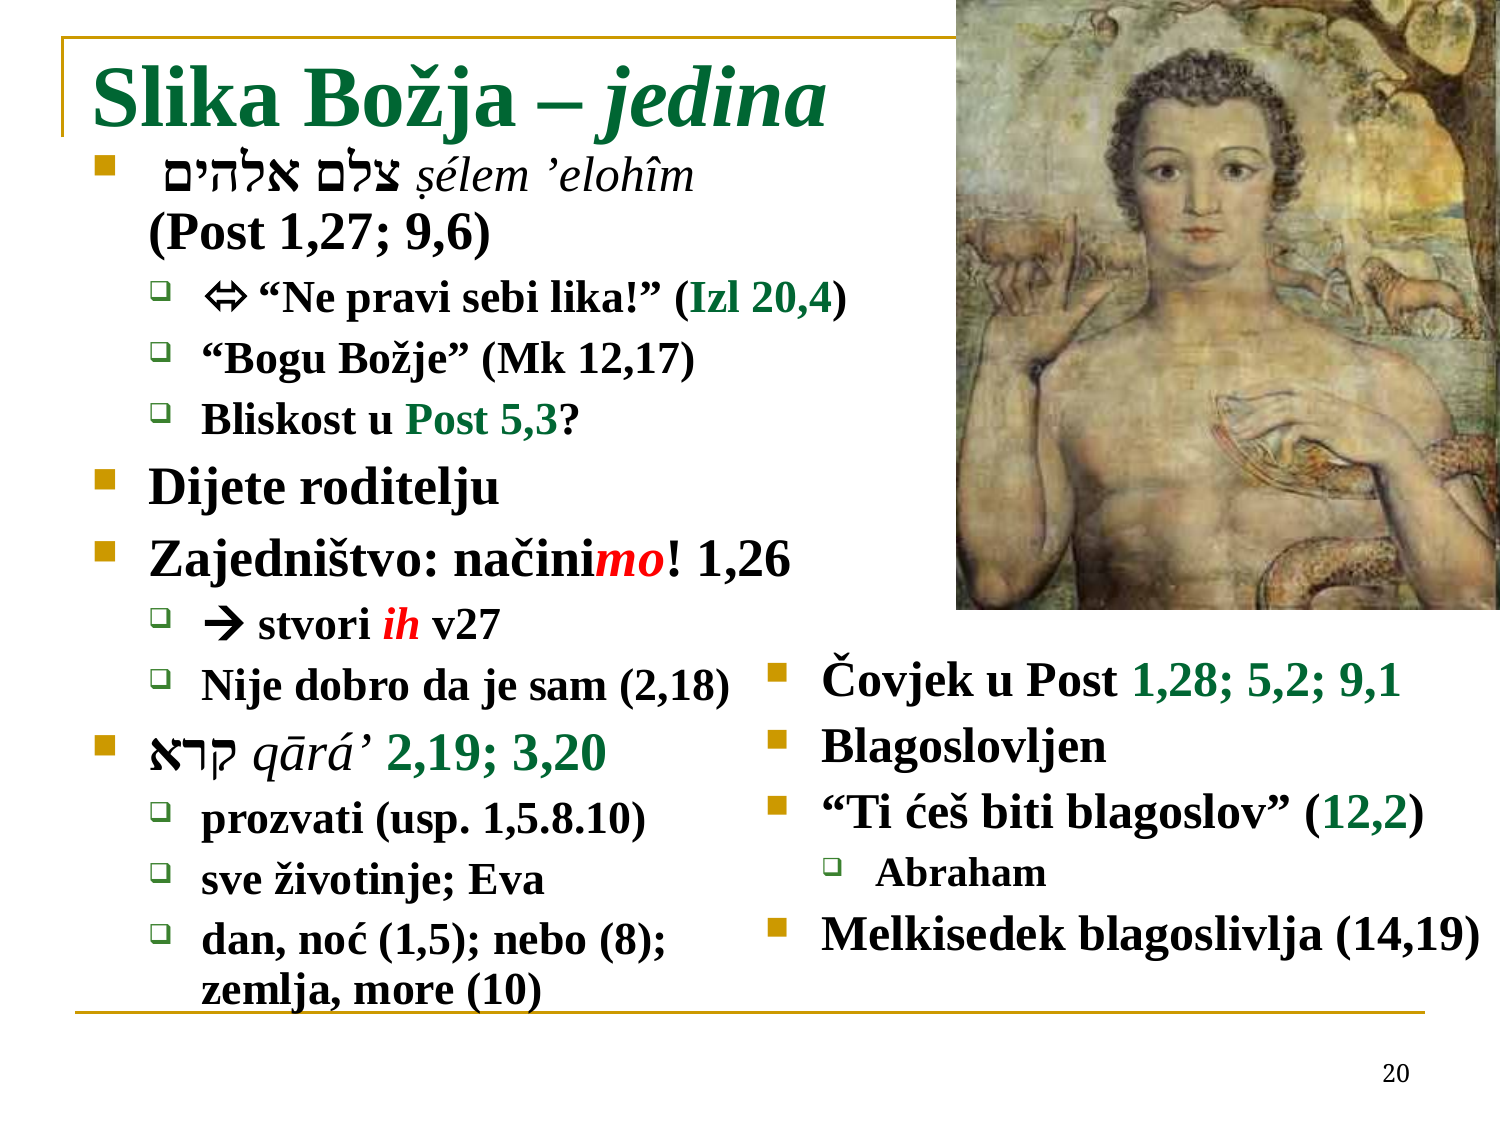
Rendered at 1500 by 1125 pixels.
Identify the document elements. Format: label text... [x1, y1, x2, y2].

text_box <number> [1074, 1024, 1426, 1100]
list צלם אלהים ṣélem ’elohîm (Post 1,27; 9,6)  “Ne pravi sebi lika!” (Izl 20,4) “Bogu Božje” (Mk 12,17) Bliskost u Post 5,3? Dijete roditelju Zajedništvo: načinimo! 1,26  stvori ih v27 Nije dobro da je sam (2,18) קרא qārá’ 2,19; 3,20 prozvati (usp. 1,5.8.10) sve životinje; Eva dan, noć (1,5); nebo (8); zemlja, more (10) [76, 137, 957, 1024]
list Čovjek u Post 1,28; 5,2; 9,1 Blagoslovljen “Ti ćeš biti blagoslov” (12,2) Abraham Melkisedek blagoslivlja (14,19) [750, 645, 1500, 1012]
picture [956, 0, 1500, 610]
title Slika Božja – jedina [76, 31, 956, 137]
